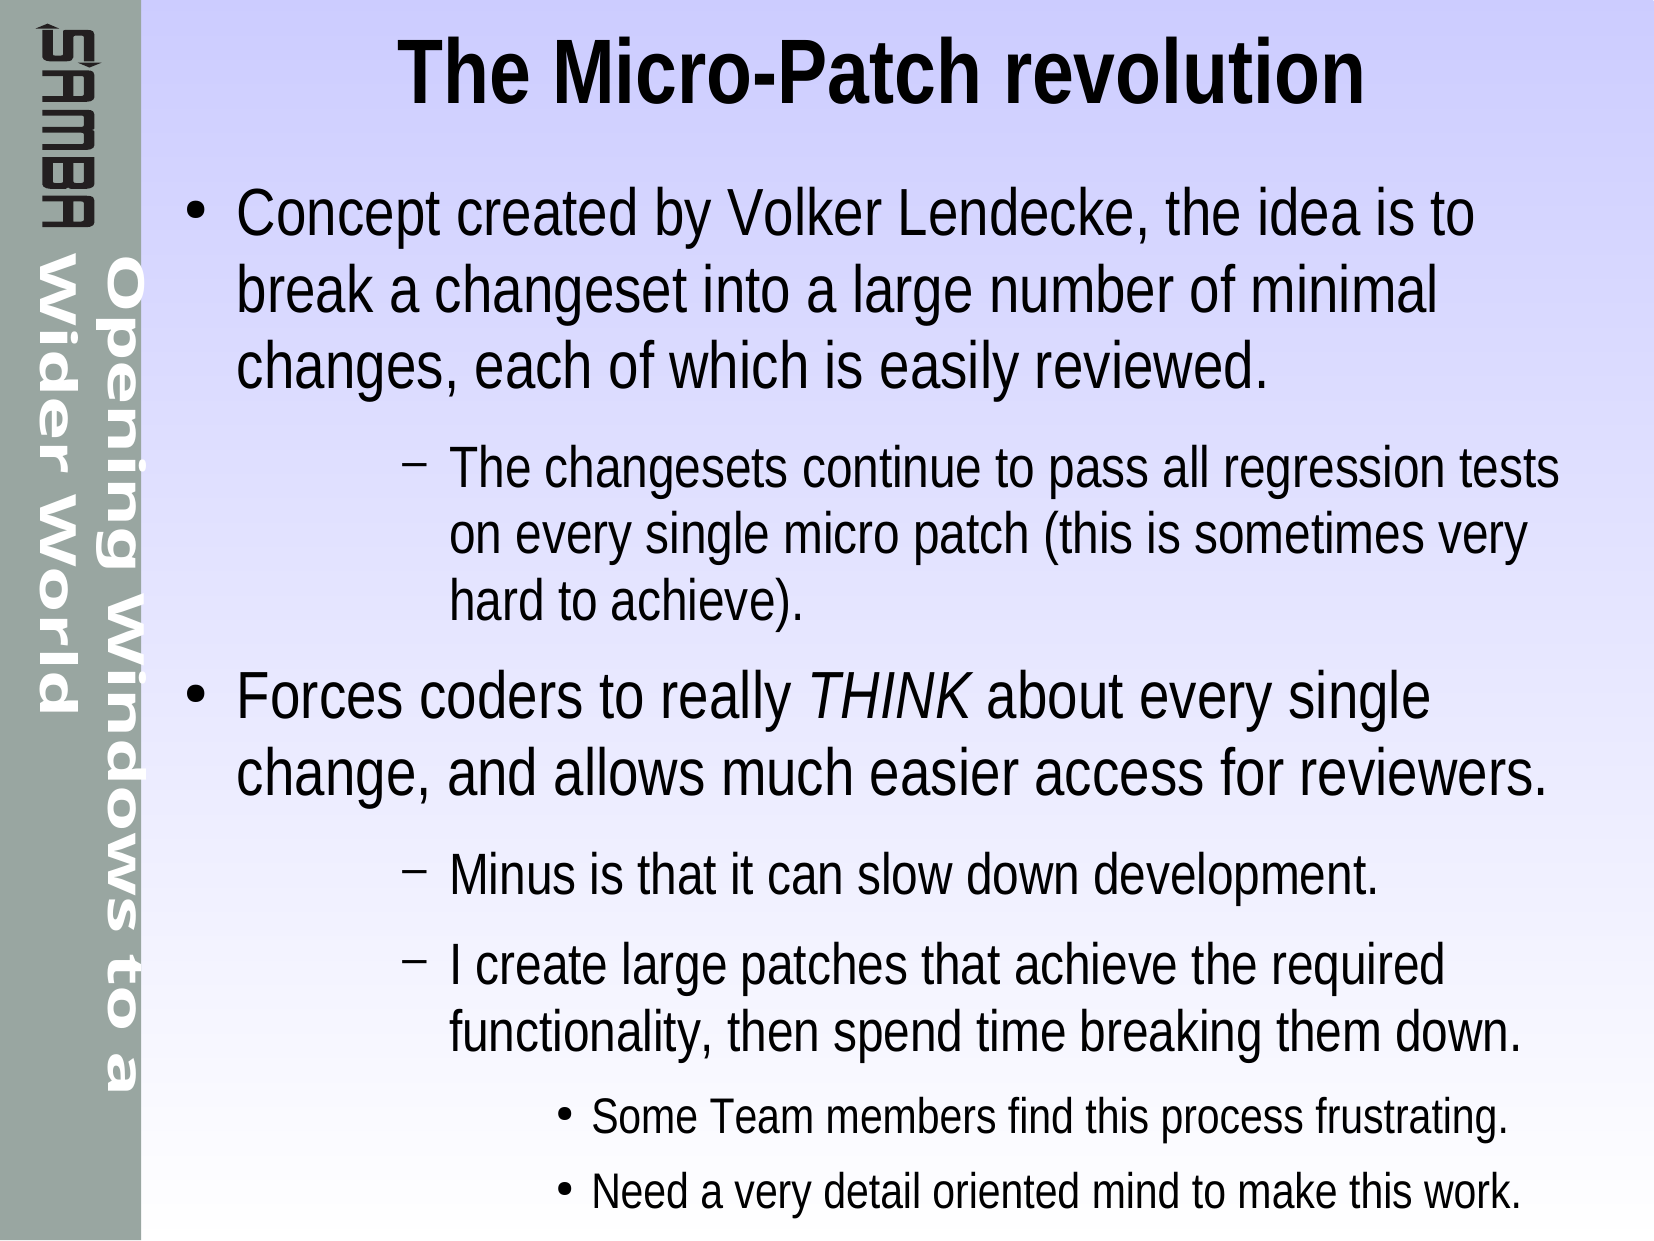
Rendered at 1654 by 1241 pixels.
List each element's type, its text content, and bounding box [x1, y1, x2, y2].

title The Micro-Patch revolution [176, 0, 1589, 141]
list Concept created by Volker Lendecke, the idea is to break a changeset into a large number of minimal changes, each of which is easily reviewed. The changesets continue to pass all regression tests on every single micro patch (this is sometimes very hard to achieve). Forces coders to really THINK about every single change, and allows much easier access for reviewers. Minus is that it can slow down development. I create large patches that achieve the required functionality, then spend time breaking them down. Some Team members find this process frustrating. Need a very detail oriented mind to make this work. [166, 172, 1579, 1208]
